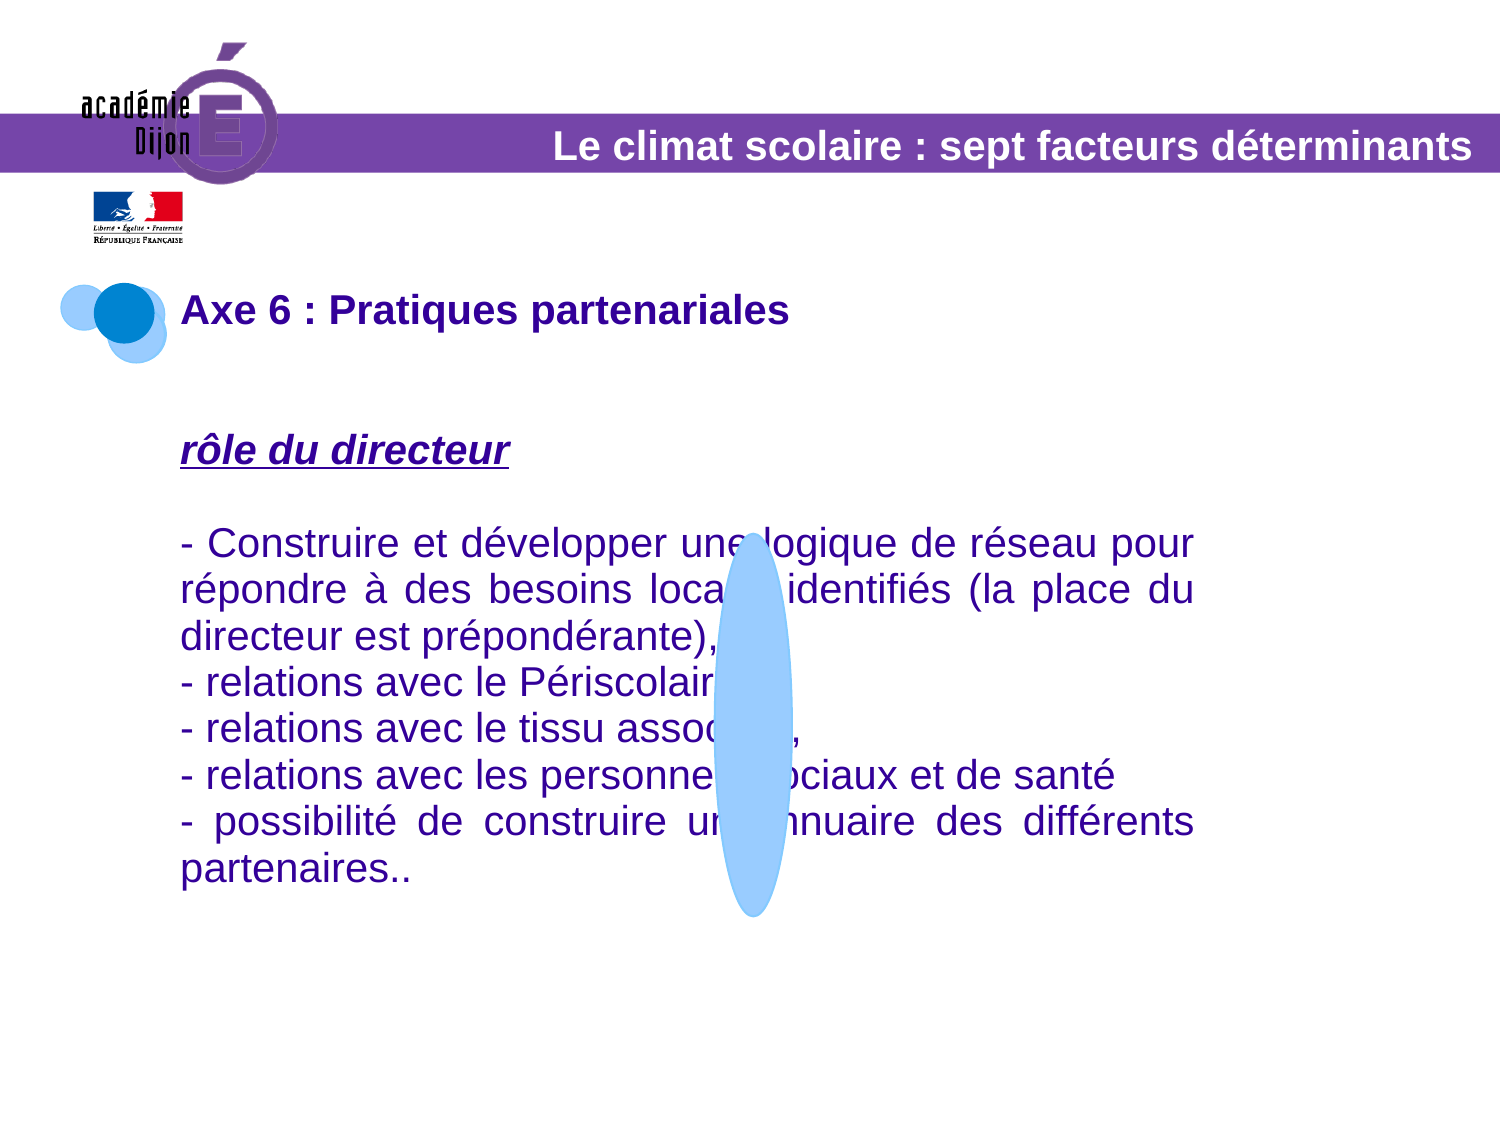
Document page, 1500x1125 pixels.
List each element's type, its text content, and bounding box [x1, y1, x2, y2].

picture [82, 42, 278, 244]
text_box Axe 6 : Pratiques partenariales rôle du directeur - Construire et développer une logique de réseau pour répondre à des besoins locaux identifiés (la place du directeur est prépondérante), - relations avec le Périscolaire, - relations avec le tissu associatif, - relations avec les personnels sociaux et de santé - possibilité de construire un annuaire des différents partenaires.. [165, 280, 1335, 993]
text_box [94, 283, 154, 343]
picture [105, 284, 167, 364]
picture [711, 518, 793, 922]
picture [59, 283, 115, 331]
text_box Le climat scolaire : sept facteurs déterminants [537, 115, 1489, 178]
